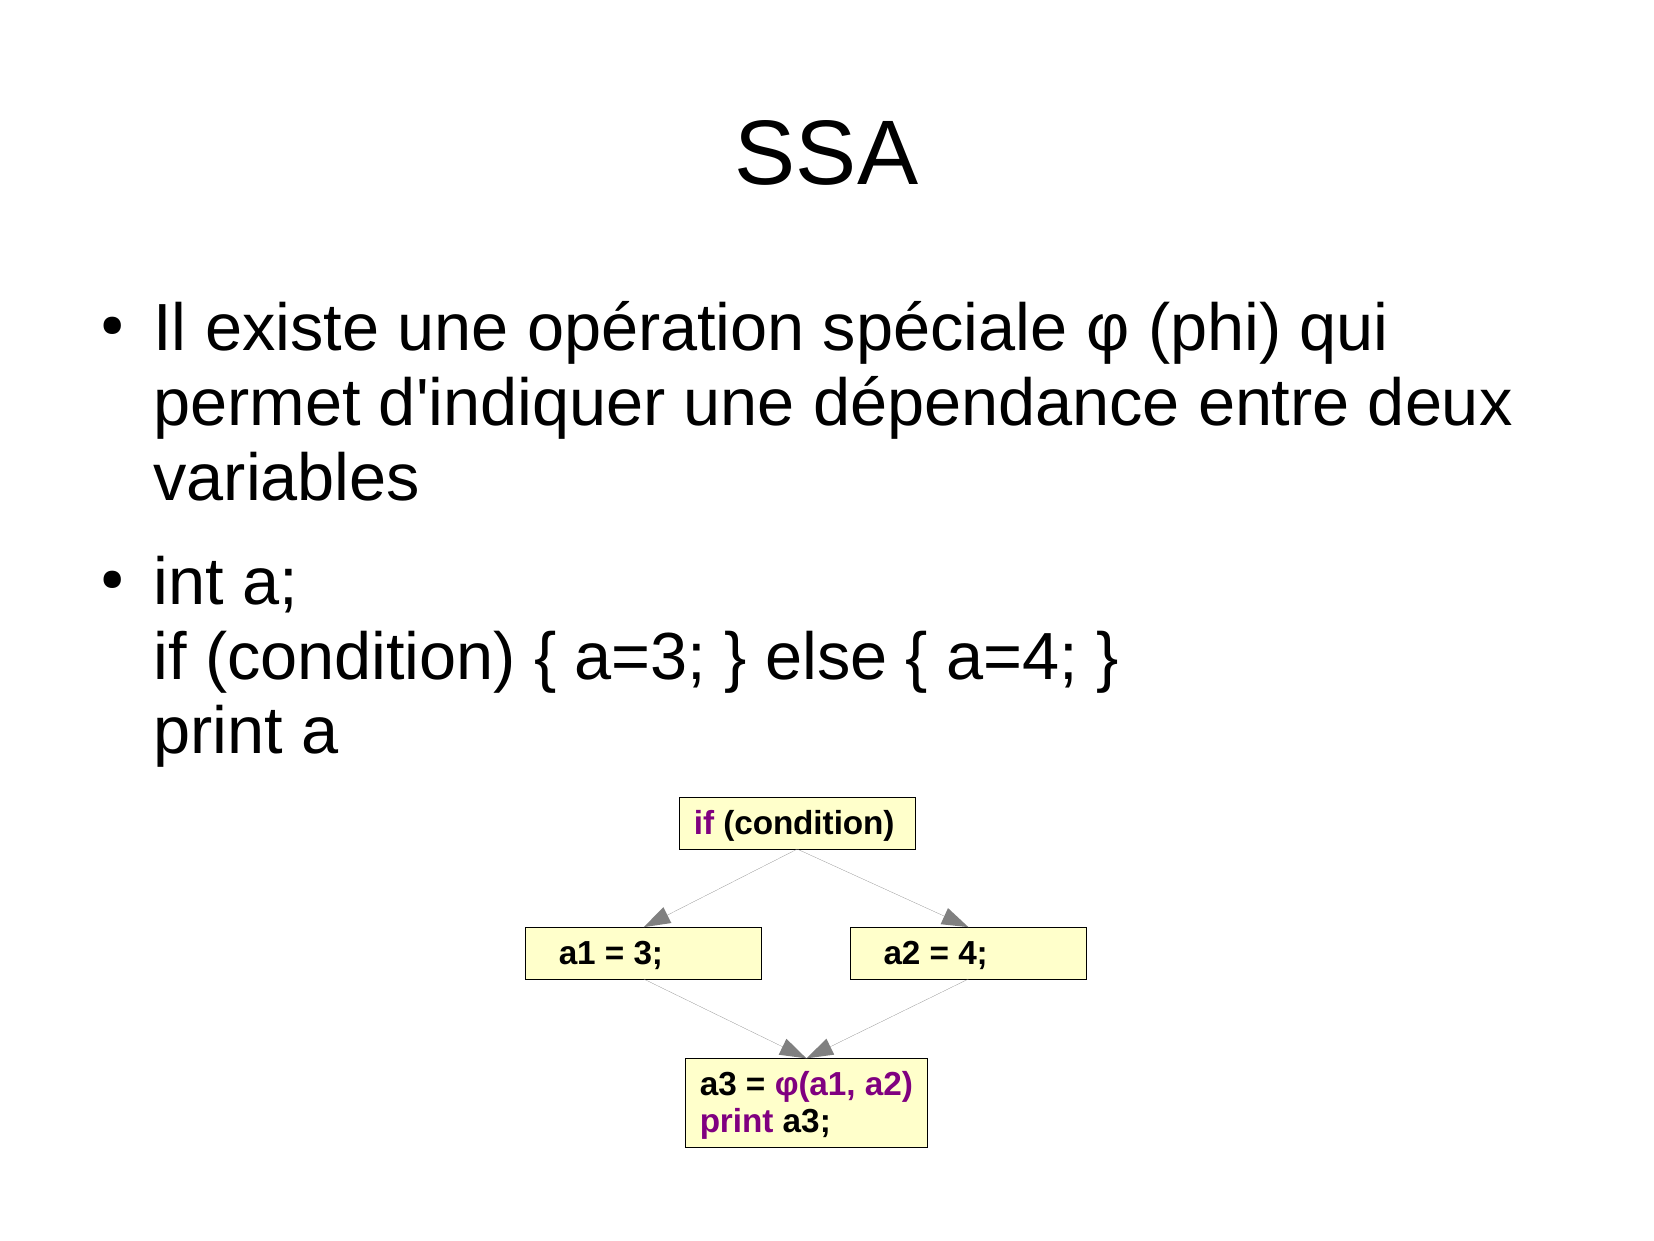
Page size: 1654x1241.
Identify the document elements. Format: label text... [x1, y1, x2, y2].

title SSA [82, 56, 1571, 250]
text_box a1 = 3; [525, 927, 762, 980]
text_box a3 = φ(a1, a2) print a3; [685, 1058, 928, 1148]
list Il existe une opération spéciale φ (phi) qui permet d'indiquer une dépendance entre deux variables int a; if (condition) { a=3; } else { a=4; } print a [82, 290, 1571, 769]
text_box a2 = 4; [850, 927, 1087, 980]
text_box if (condition) [679, 797, 916, 850]
